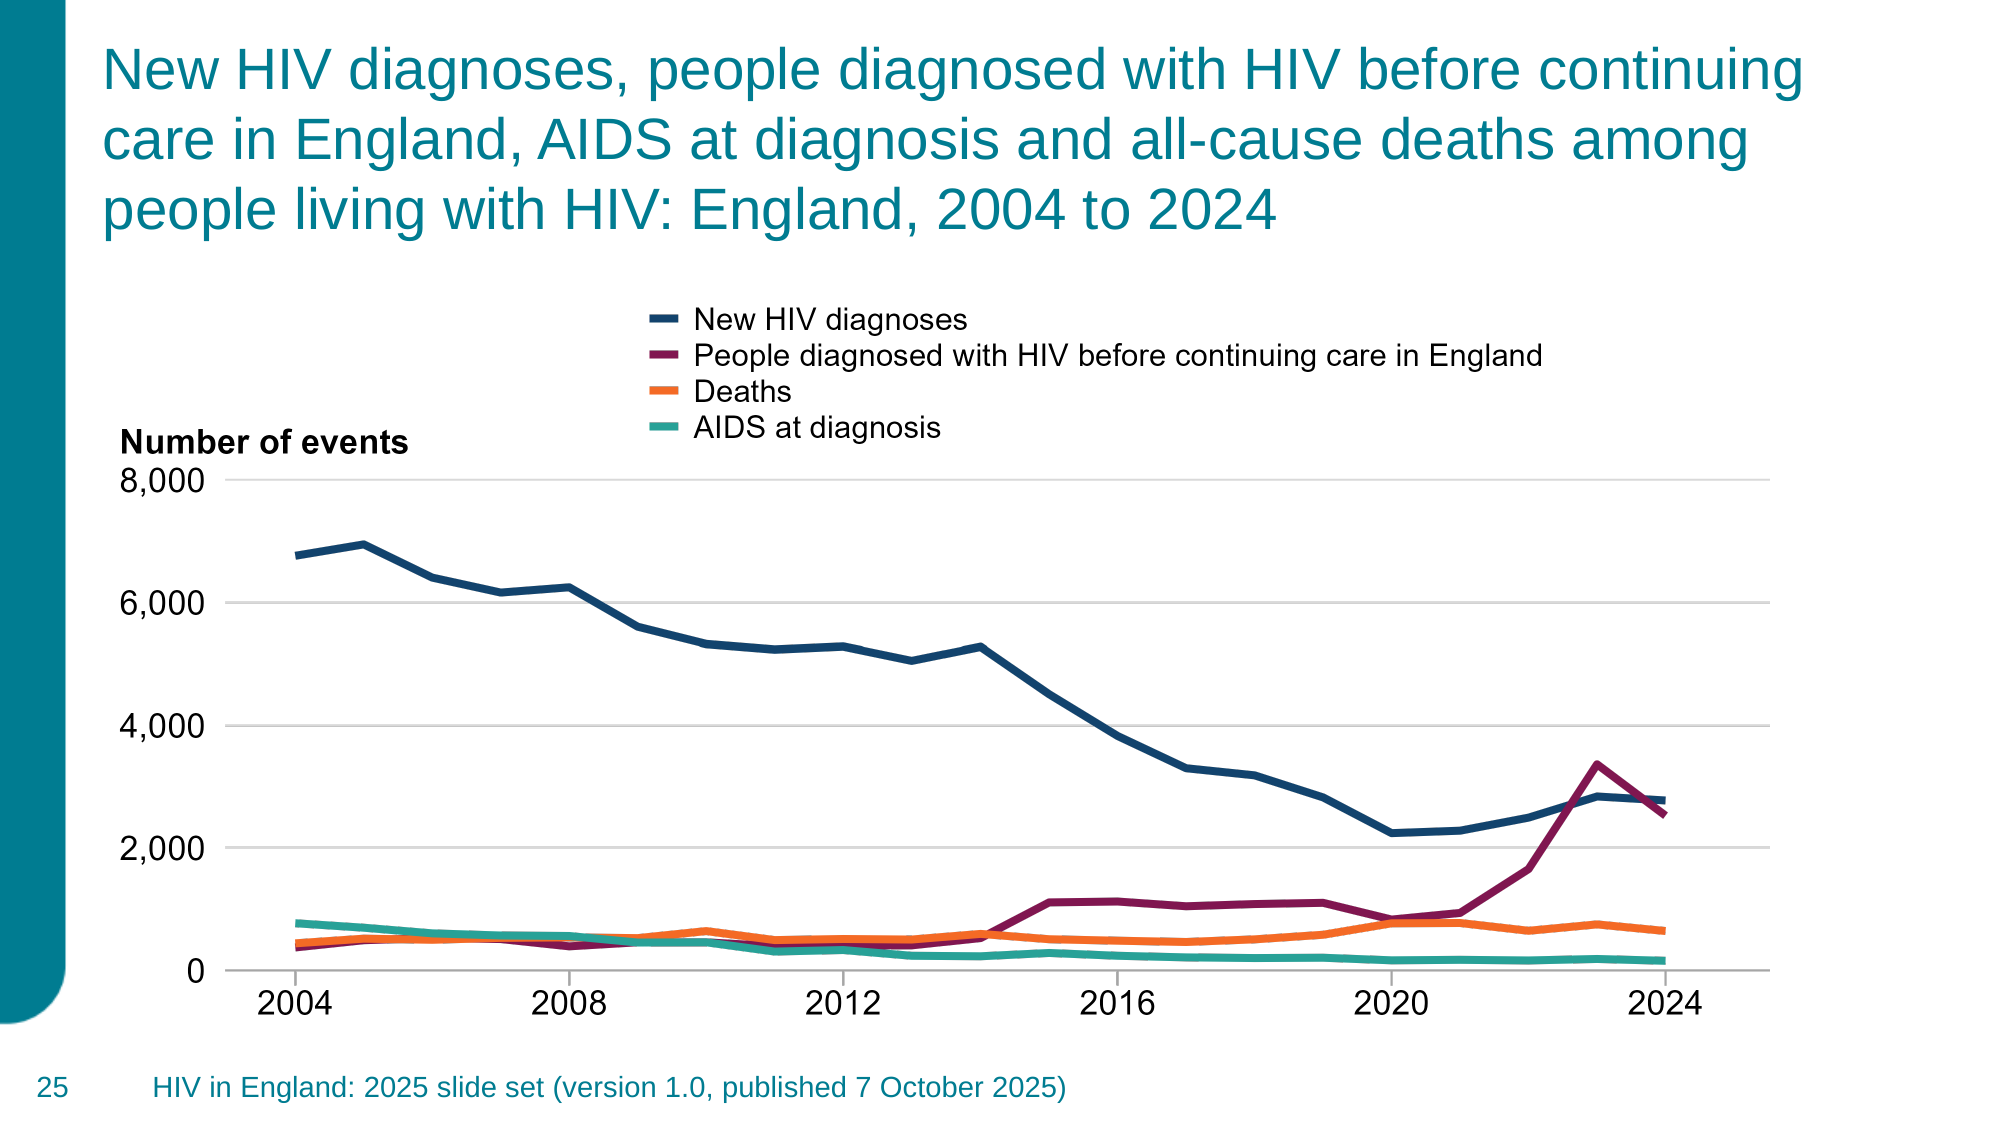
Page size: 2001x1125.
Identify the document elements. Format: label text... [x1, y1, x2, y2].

text_box HIV in England: 2025 slide set (version 1.0, published 7 October 2025) [137, 1056, 1780, 1116]
picture [119, 271, 1770, 1022]
text_box [21, 1056, 120, 1117]
title New HIV diagnoses, people diagnosed with HIV before continuing care in England, AIDS at diagnosis and all-cause deaths among people living with HIV: England, 2004 to 2024 [87, 23, 1913, 238]
